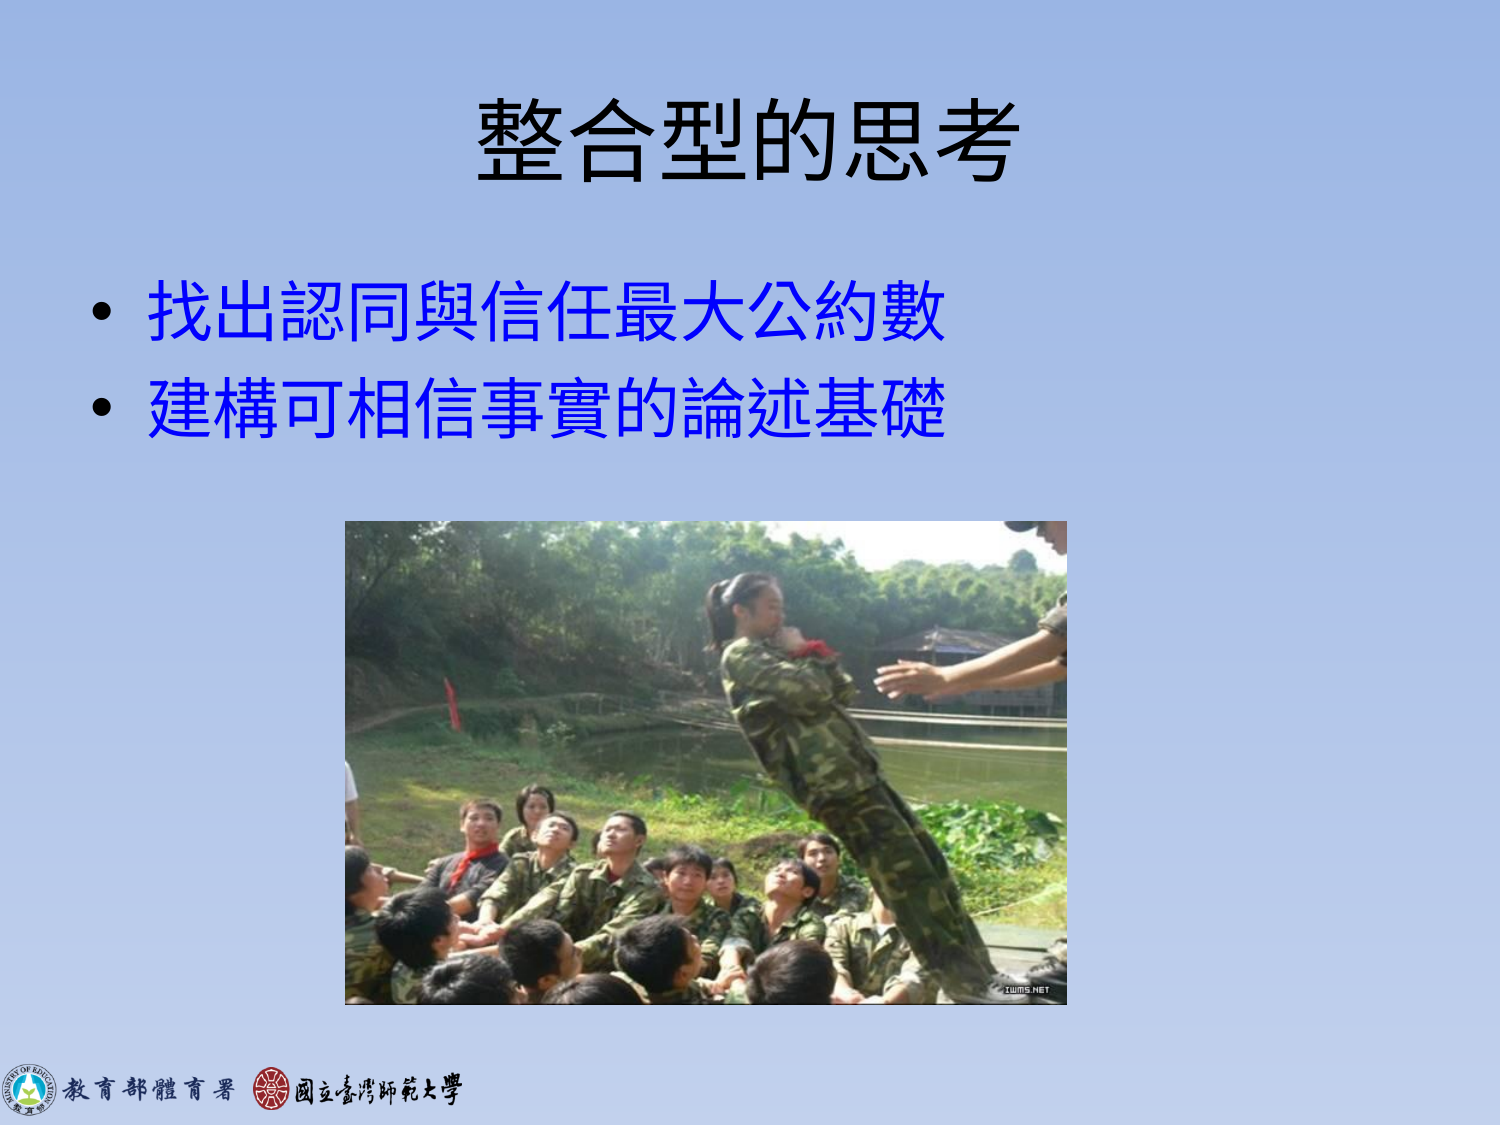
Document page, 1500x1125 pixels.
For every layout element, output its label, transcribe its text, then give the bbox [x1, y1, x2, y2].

title 整合型的思考 [75, 45, 1426, 233]
list 找出認同與信任最大公約數 建構可相信事實的論述基礎 [75, 262, 1426, 1005]
picture [345, 521, 1067, 1006]
